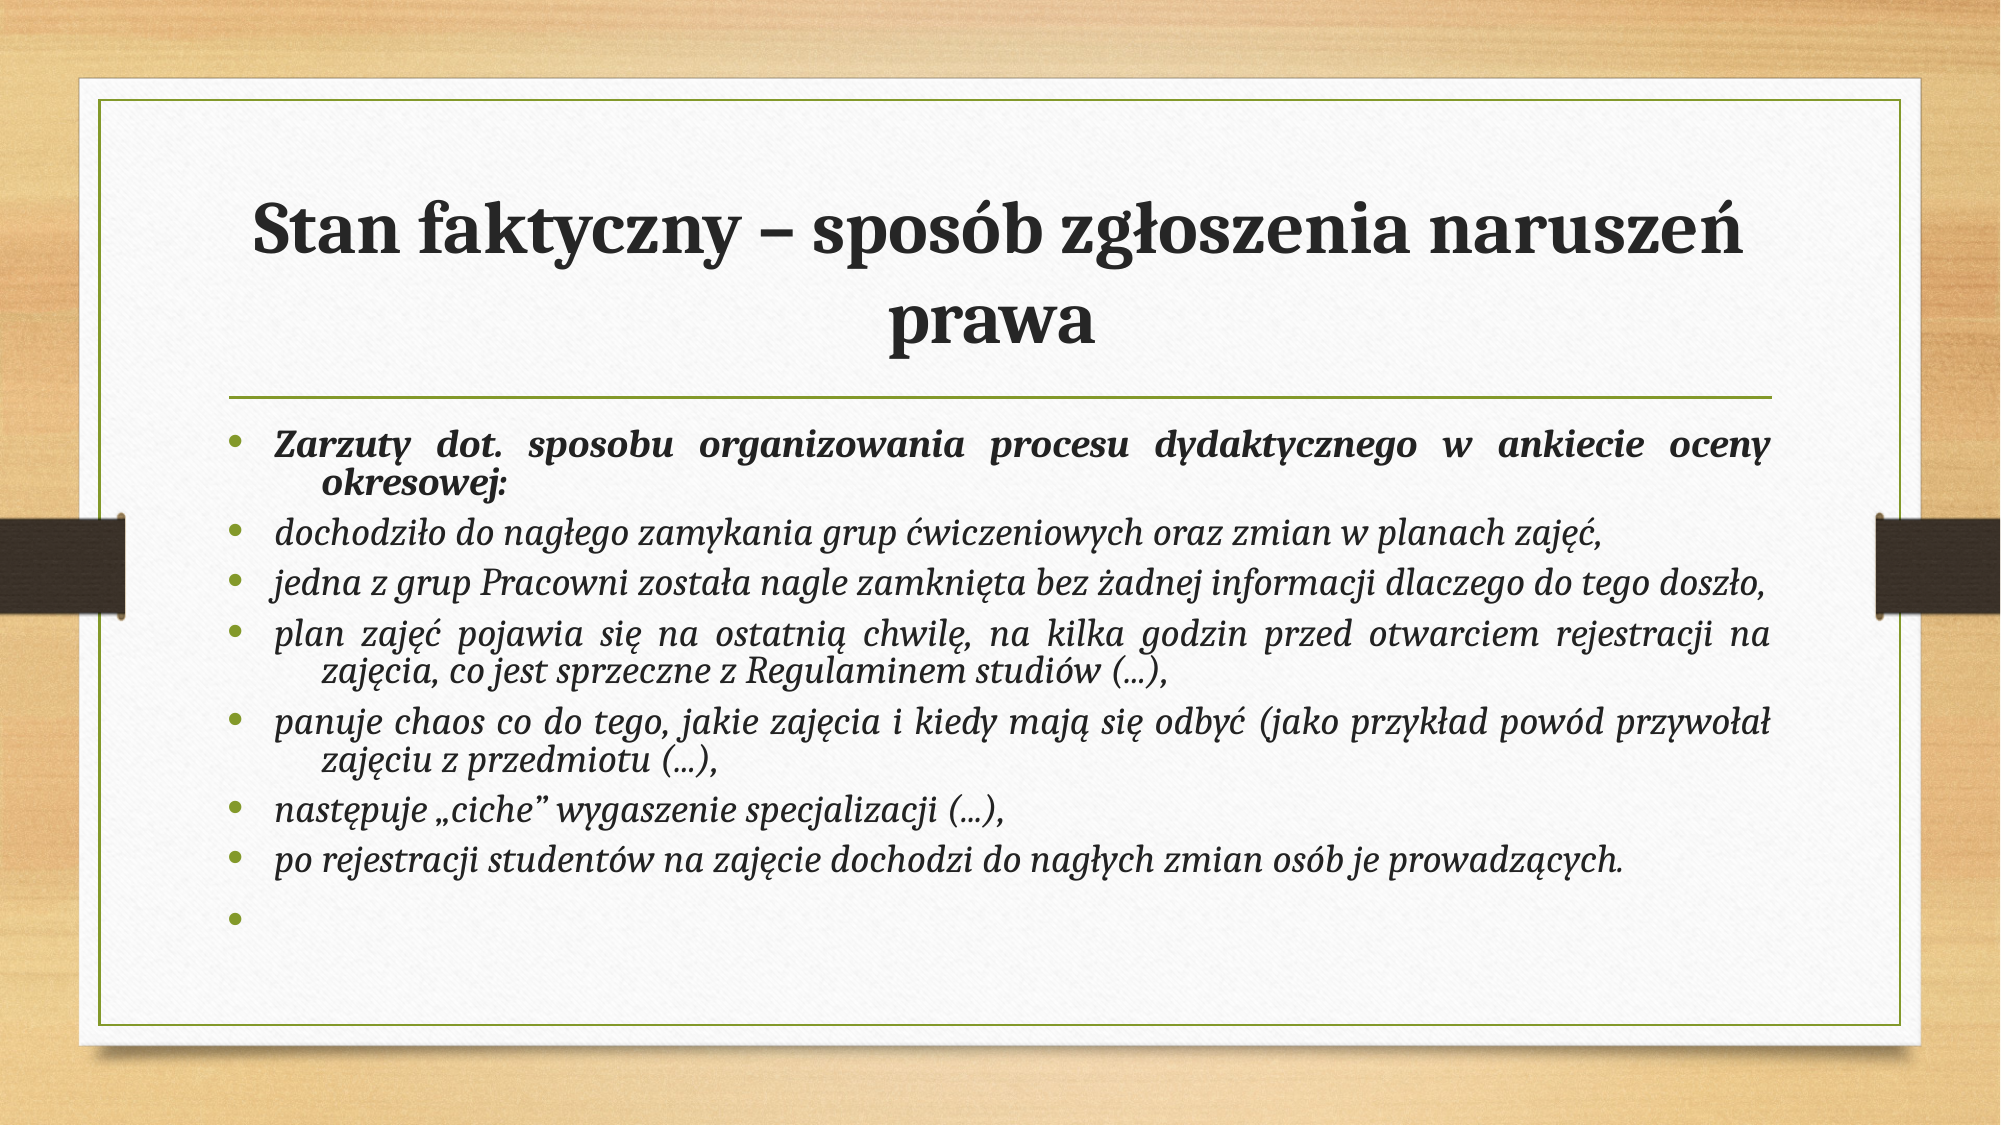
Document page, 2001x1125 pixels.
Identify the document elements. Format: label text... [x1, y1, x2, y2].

title Stan faktyczny – sposób zgłoszenia naruszeń prawa [212, 161, 1788, 376]
list Zarzuty dot. sposobu organizowania procesu dydaktycznego w ankiecie oceny okresowej: dochodziło do nagłego zamykania grup ćwiczeniowych oraz zmian w planach zajęć, jedna z grup Pracowni została nagle zamknięta bez żadnej informacji dlaczego do tego doszło, plan zajęć pojawia się na ostatnią chwilę, na kilka godzin przed otwarciem rejestracji na zajęcia, co jest sprzeczne z Regulaminem studiów (...), panuje chaos co do tego, jakie zajęcia i kiedy mają się odbyć (jako przykład powód przywołał zajęciu z przedmiotu (...), następuje „ciche” wygaszenie specjalizacji (...), po rejestracji studentów na zajęcie dochodzi do nagłych zmian osób je prowadzących. [212, 419, 1788, 1022]
